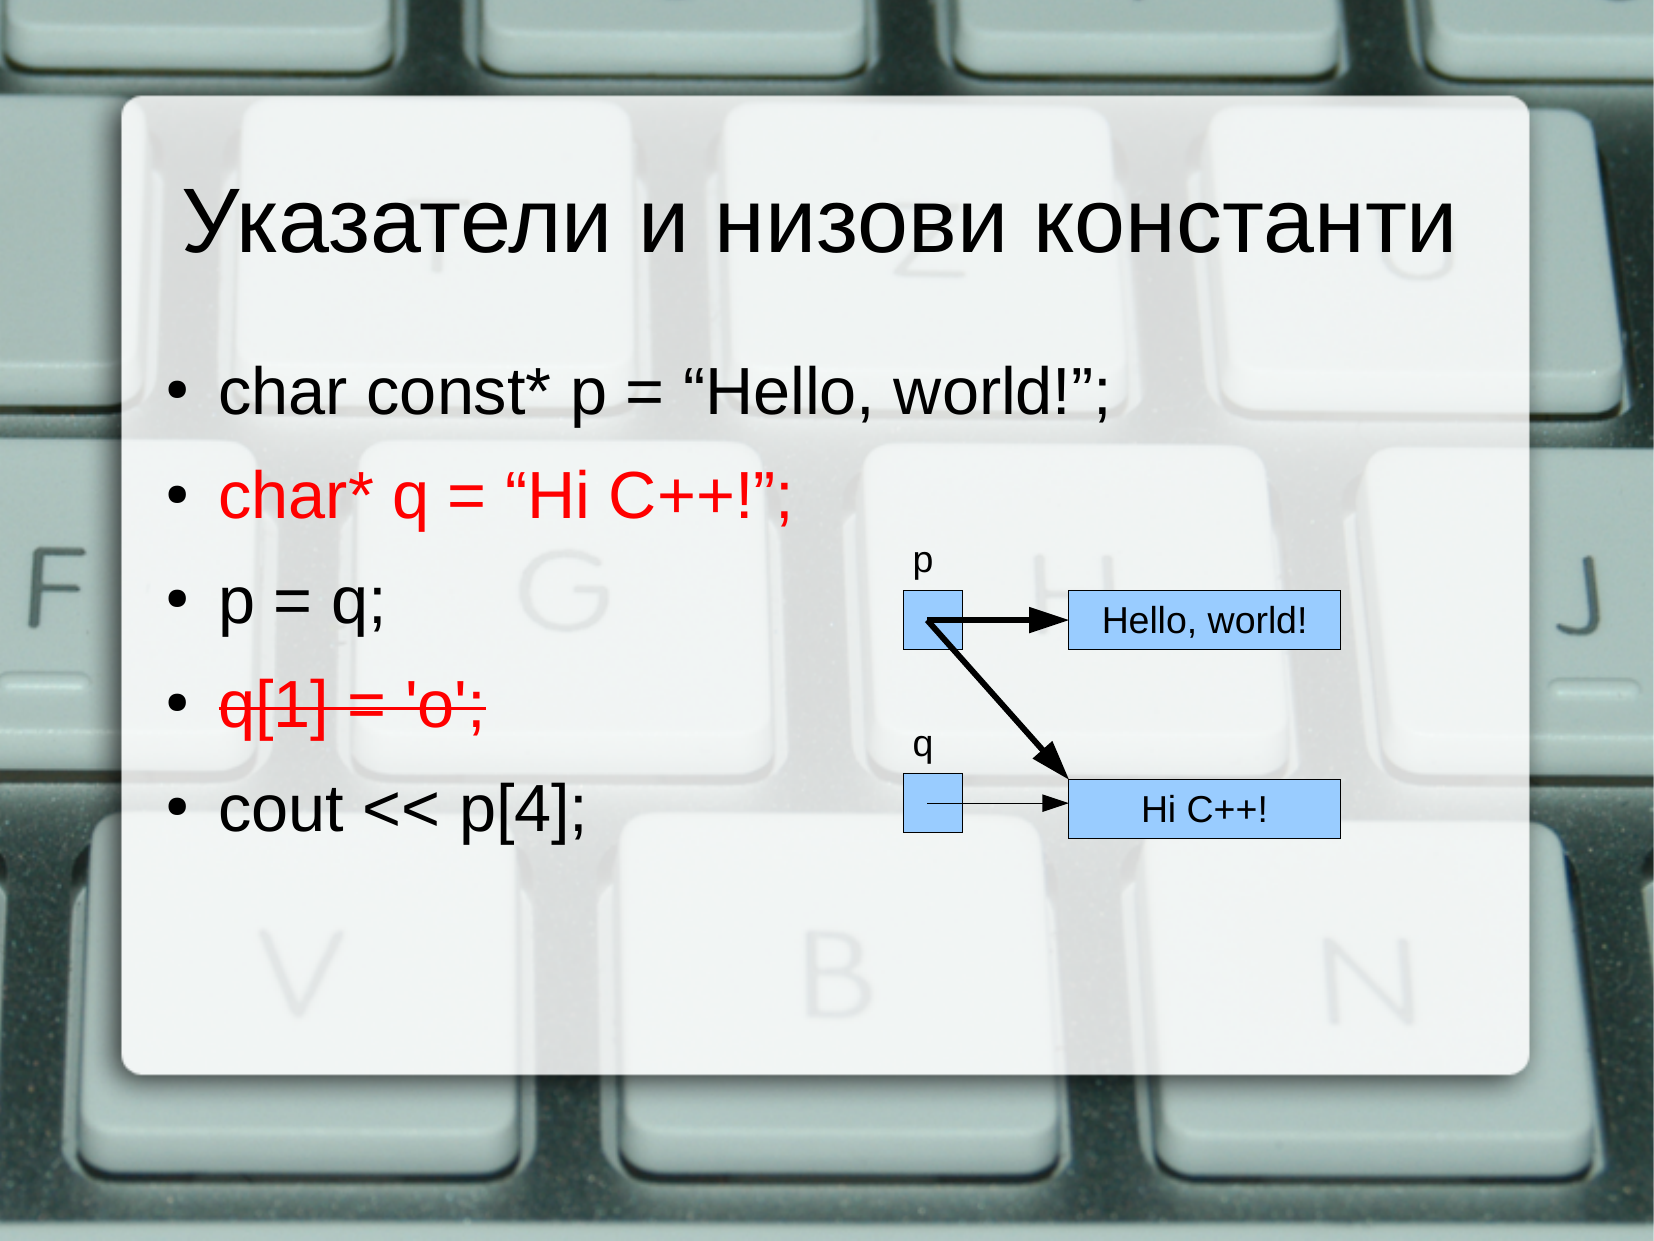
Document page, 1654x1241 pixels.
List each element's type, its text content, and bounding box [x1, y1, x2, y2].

text_box [903, 773, 963, 833]
text_box Hello, world! [1068, 590, 1341, 650]
title Указатели и низови константи [135, 117, 1506, 325]
text_box Hi C++! [1068, 779, 1341, 839]
text_box [935, 623, 963, 650]
text_box q [897, 714, 949, 772]
text_box p [897, 531, 949, 589]
list char const* p = “Hello, world!”; char* q = “Hi C++!”; p = q; q[1] = 'o'; cout << p[4]; [147, 354, 1506, 1074]
text_box [903, 590, 963, 650]
picture [0, 0, 1654, 1241]
